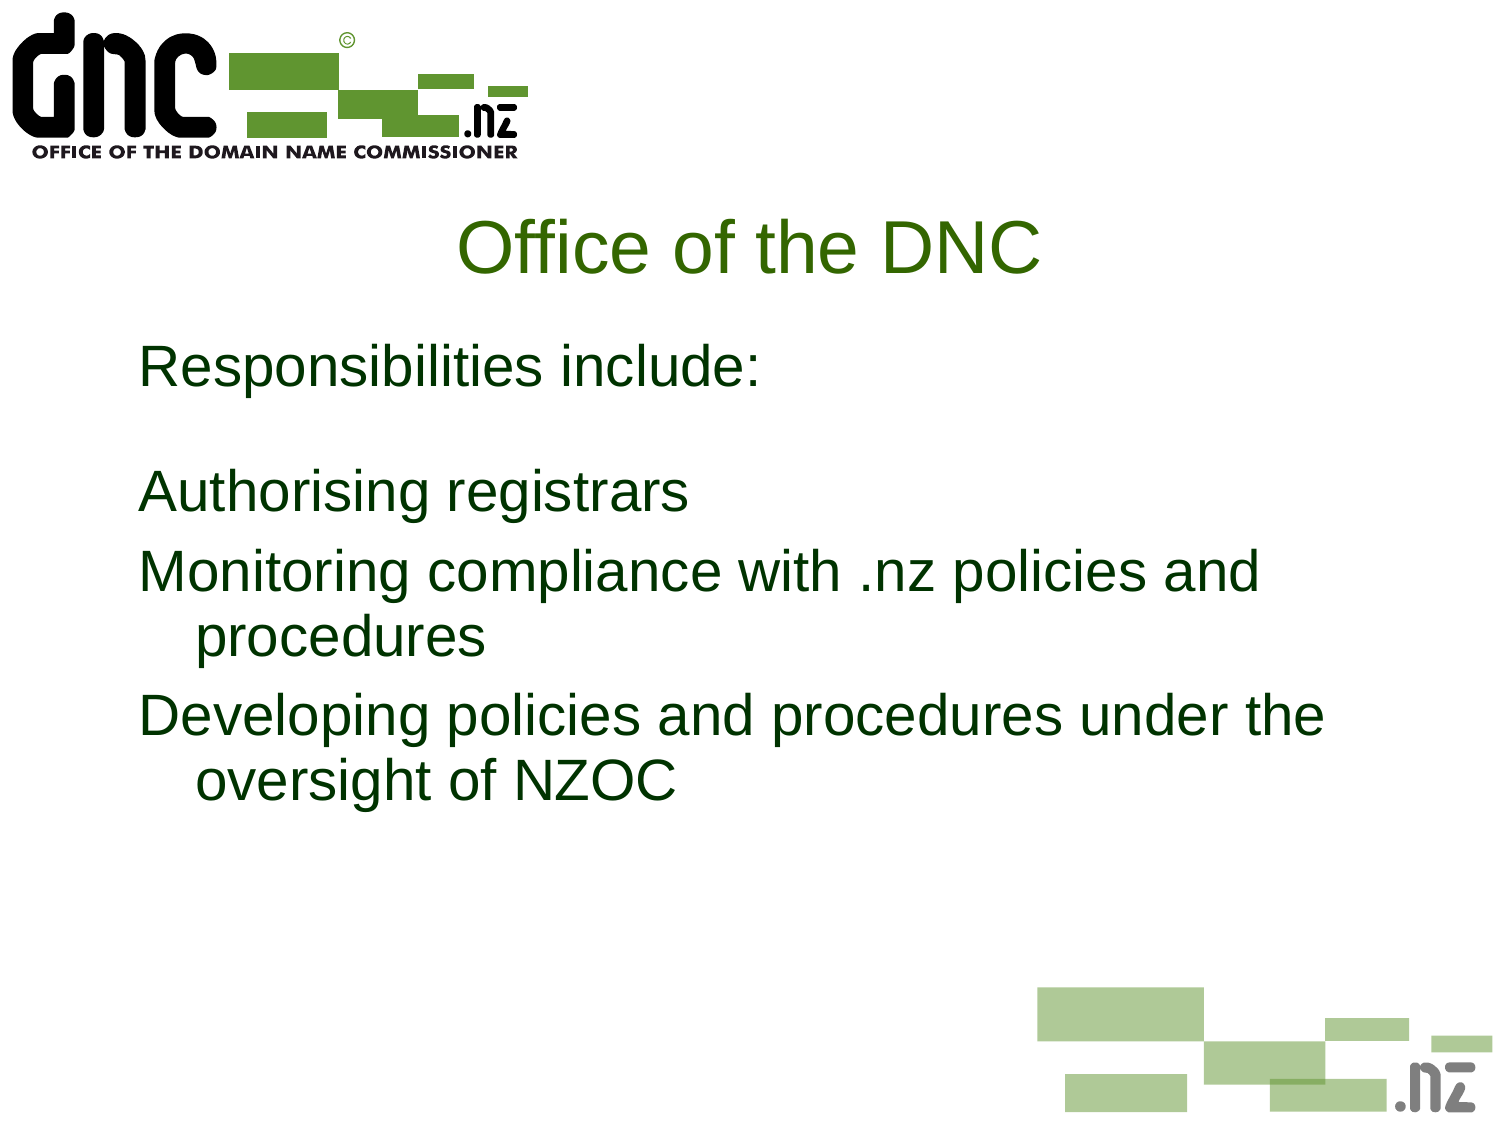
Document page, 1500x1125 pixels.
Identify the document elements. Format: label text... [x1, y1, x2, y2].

title Office of the DNC [112, 172, 1388, 323]
list Responsibilities include: Authorising registrars Monitoring compliance with .nz policies and procedures Developing policies and procedures under the oversight of NZOC [123, 326, 1387, 989]
